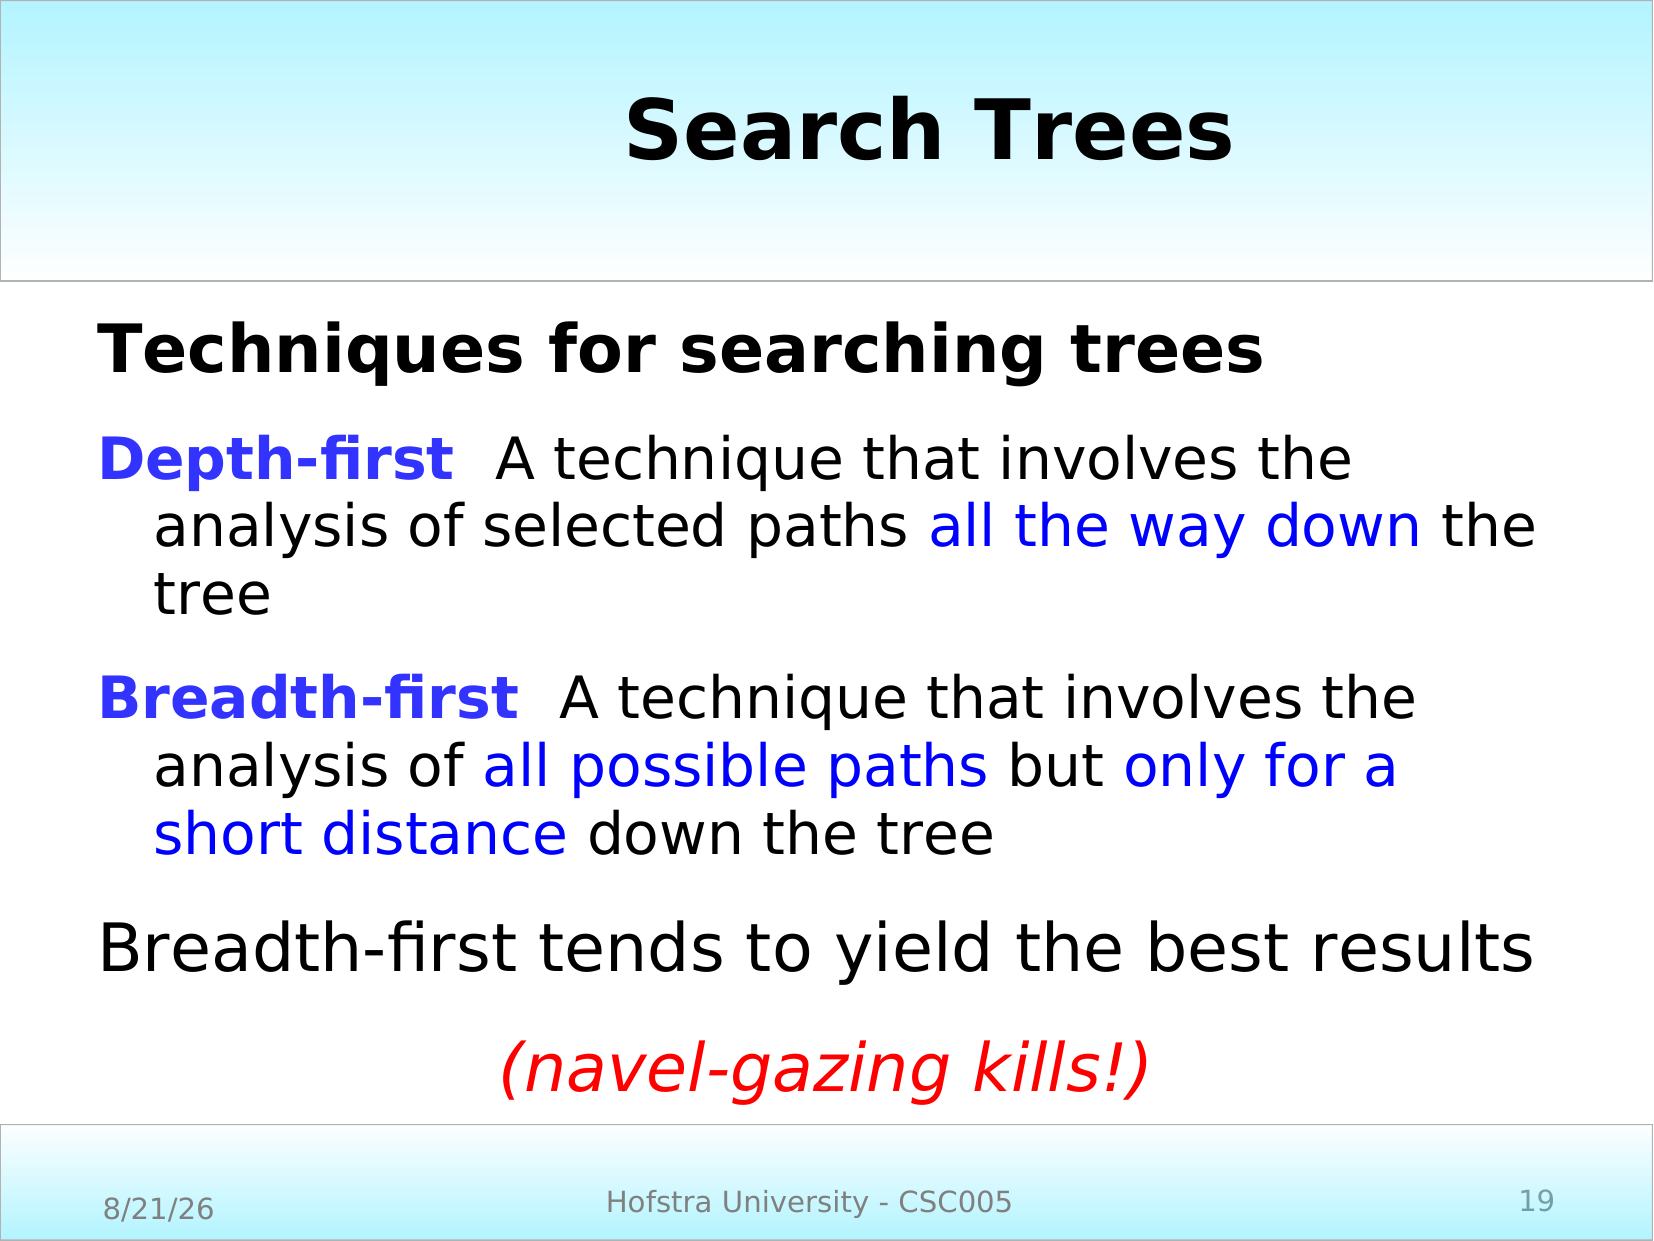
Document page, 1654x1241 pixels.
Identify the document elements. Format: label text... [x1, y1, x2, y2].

title Search Trees [247, 27, 1612, 235]
list Techniques for searching trees Depth-first A technique that involves the analysis of selected paths all the way down the tree Breadth-first A technique that involves the analysis of all possible paths but only for a short distance down the tree Breadth-first tends to yield the best results (navel-gazing kills!) [82, 303, 1571, 1215]
